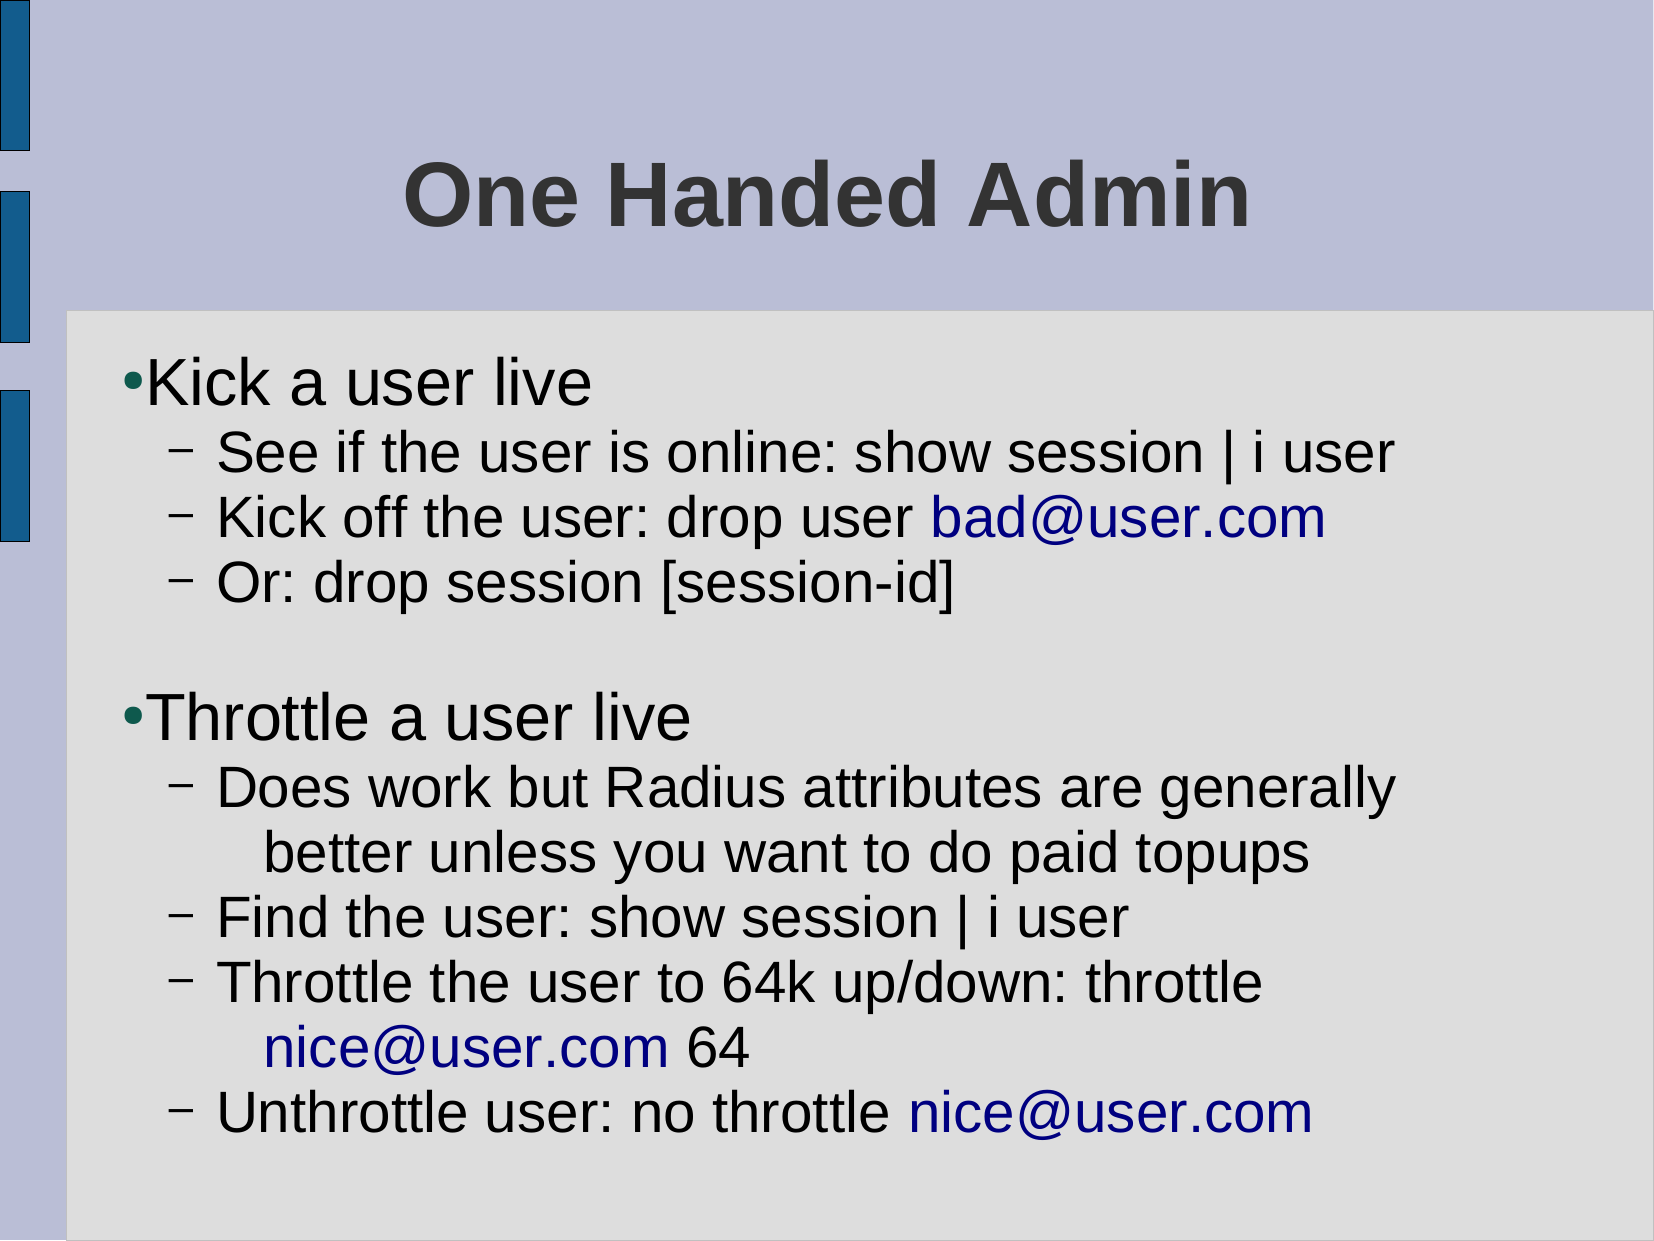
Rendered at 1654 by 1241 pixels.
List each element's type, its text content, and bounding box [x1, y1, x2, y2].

title One Handed Admin [121, 98, 1534, 291]
list Kick a user live See if the user is online: show session | i user Kick off the user: drop user bad@user.com Or: drop session [session-id] Throttle a user live Does work but Radius attributes are generally better unless you want to do paid topups Find the user: show session | i user Throttle the user to 64k up/down: throttle nice@user.com 64 Unthrottle user: no throttle nice@user.com [121, 344, 1534, 1210]
